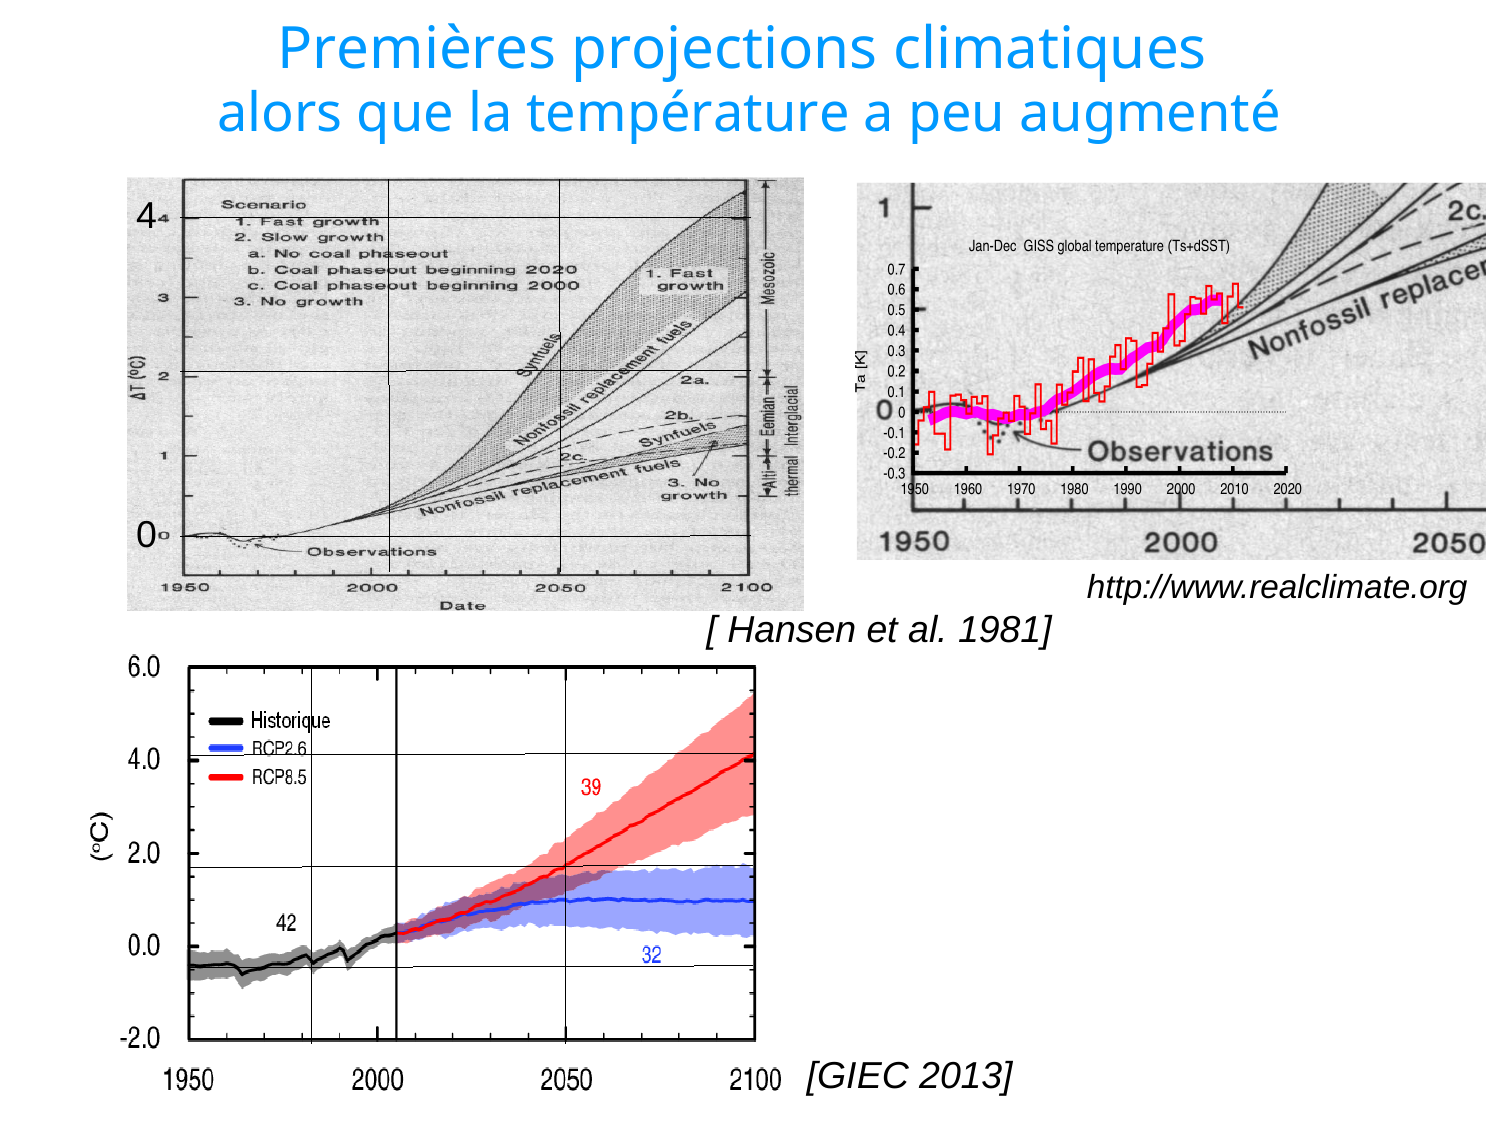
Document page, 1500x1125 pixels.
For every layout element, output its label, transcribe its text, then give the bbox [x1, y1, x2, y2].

title Premières projections climatiques alors que la température a peu augmenté [74, 10, 1425, 153]
picture [125, 174, 838, 614]
text_box [GIEC 2013] [670, 1047, 1028, 1105]
text_box [ Hansen et al. 1981] [691, 601, 1167, 659]
text_box http://www.realclimate.org [1015, 560, 1483, 613]
picture [855, 182, 1486, 560]
text_box 0 [121, 506, 187, 564]
picture [67, 619, 783, 1121]
text_box 4 [121, 187, 187, 245]
